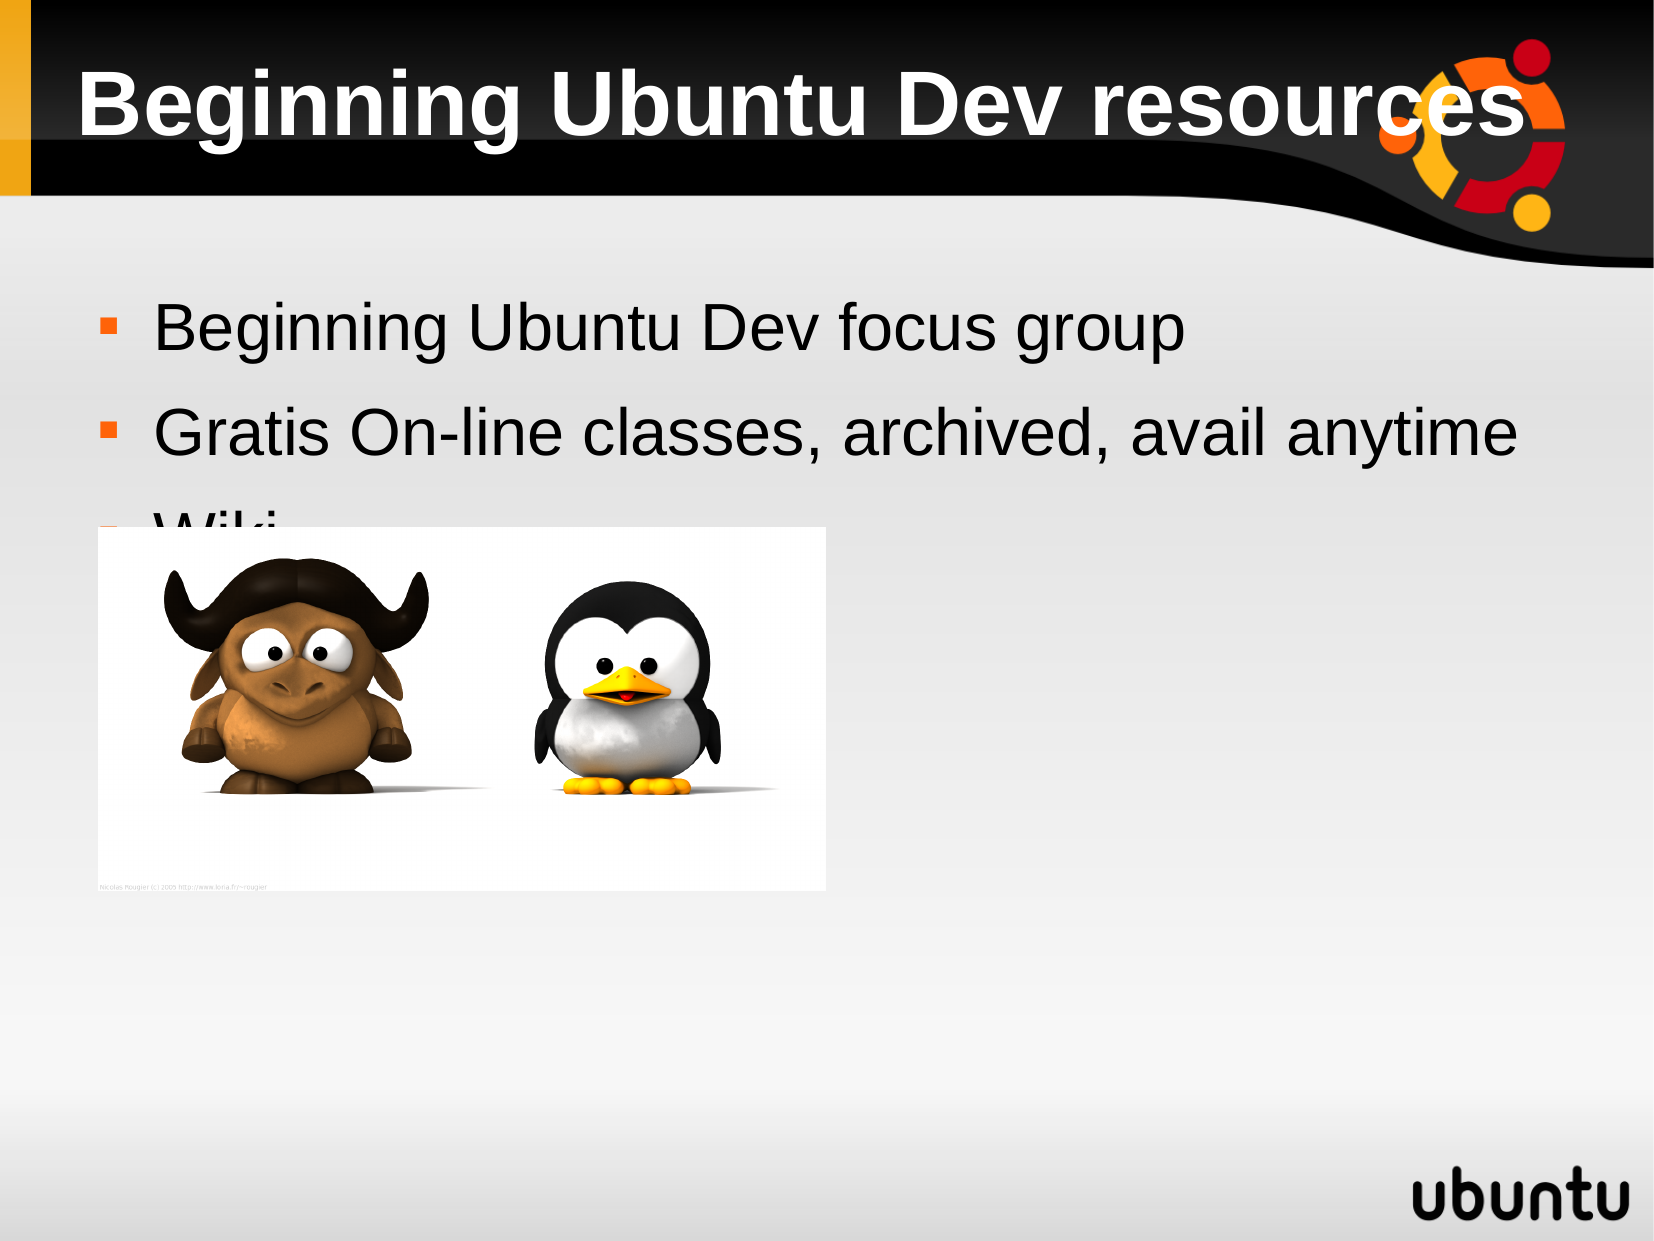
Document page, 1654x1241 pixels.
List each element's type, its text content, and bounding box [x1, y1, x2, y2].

title Beginning Ubuntu Dev resources [76, 0, 1565, 208]
picture [0, 0, 1654, 1241]
list Beginning Ubuntu Dev focus group Gratis On-line classes, archived, avail anytime Wiki Videos Podcasts [845, 290, 1572, 1109]
